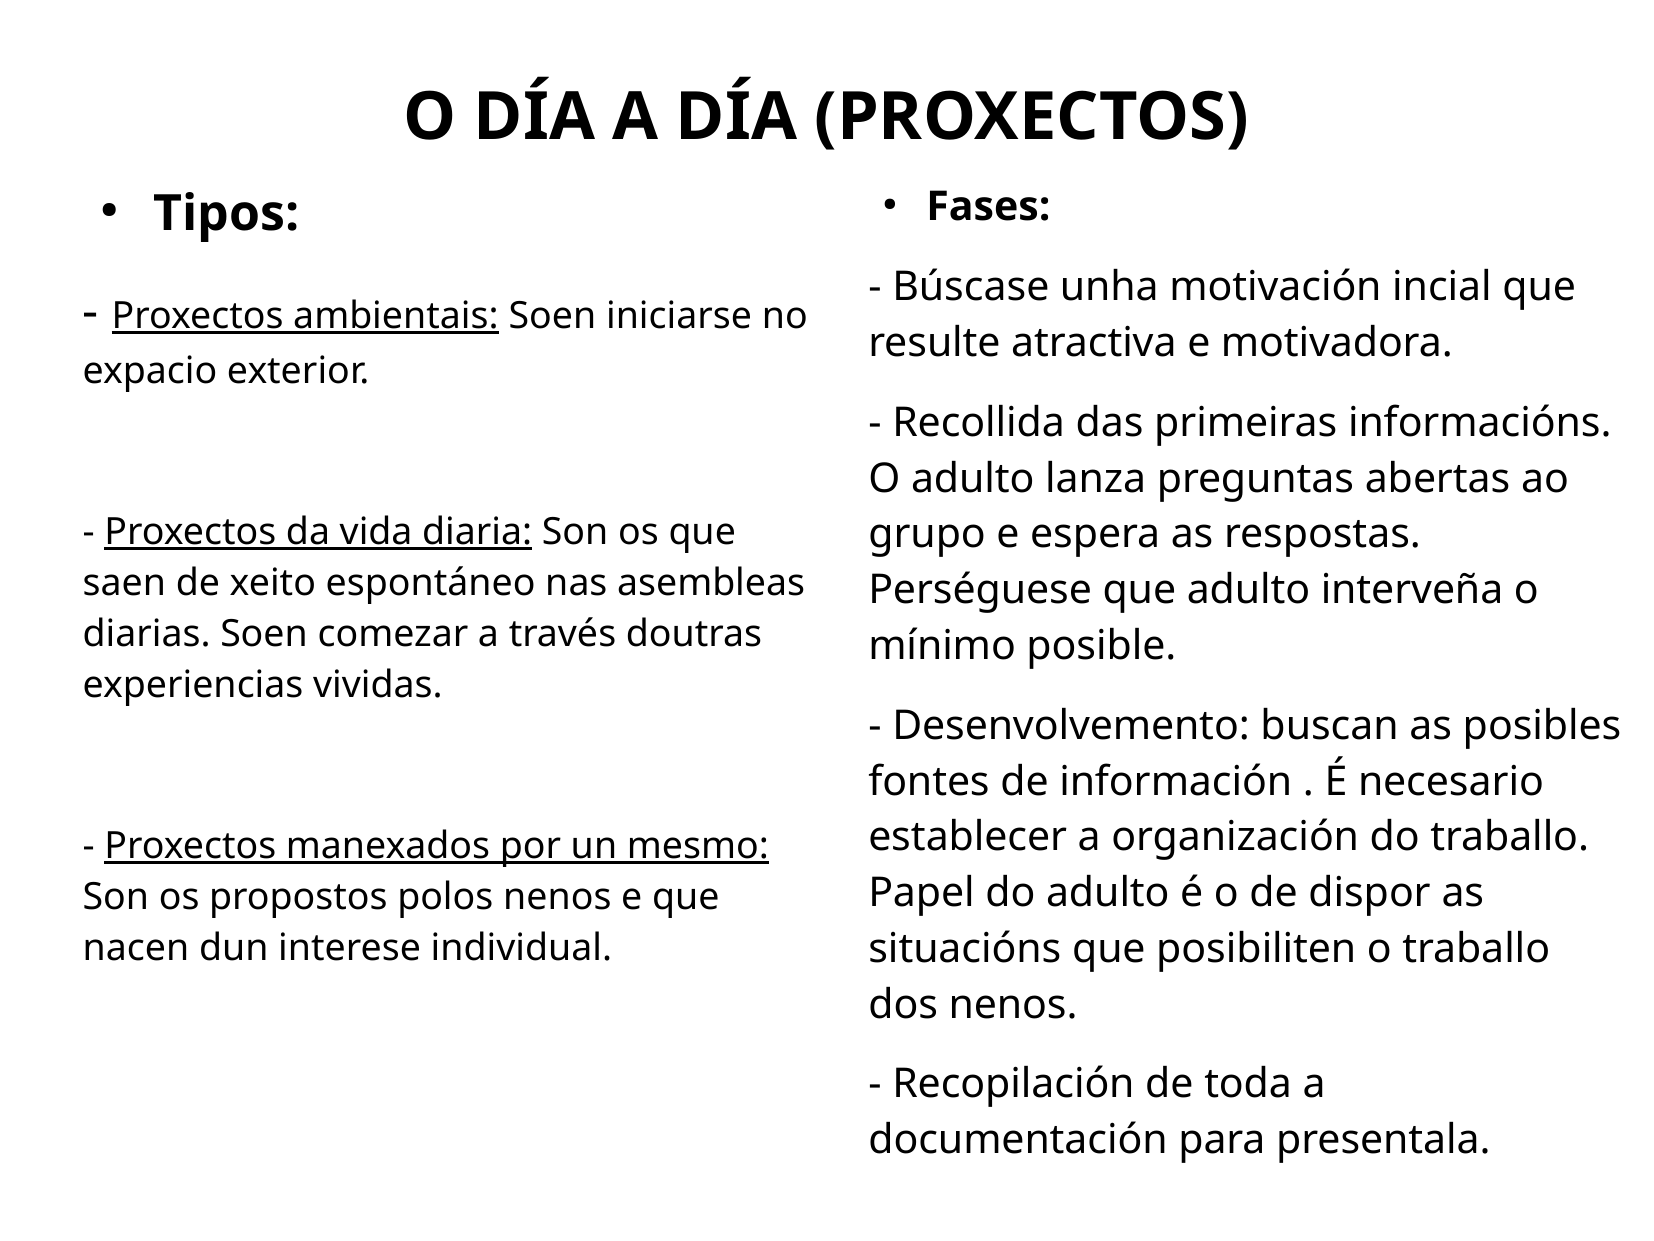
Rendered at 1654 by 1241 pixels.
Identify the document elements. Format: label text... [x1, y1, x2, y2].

list Tipos: - Proxectos ambientais: Soen iniciarse no expacio exterior. - Proxectos da vida diaria: Son os que saen de xeito espontáneo nas asembleas diarias. Soen comezar a través doutras experiencias vividas. - Proxectos manexados por un mesmo: Son os propostos polos nenos e que nacen dun interese individual. [82, 177, 809, 1182]
title O DÍA A DÍA (PROXECTOS) [82, 49, 1571, 178]
list Fases: - Búscase unha motivación incial que resulte atractiva e motivadora. - Recollida das primeiras informacións. O adulto lanza preguntas abertas ao grupo e espera as respostas. Perséguese que adulto interveña o mínimo posible. - Desenvolvemento: buscan as posibles fontes de información . É necesario establecer a organización do traballo. Papel do adulto é o de dispor as situacións que posibiliten o traballo dos nenos. - Recopilación de toda a documentación para presentala. [868, 177, 1625, 1182]
